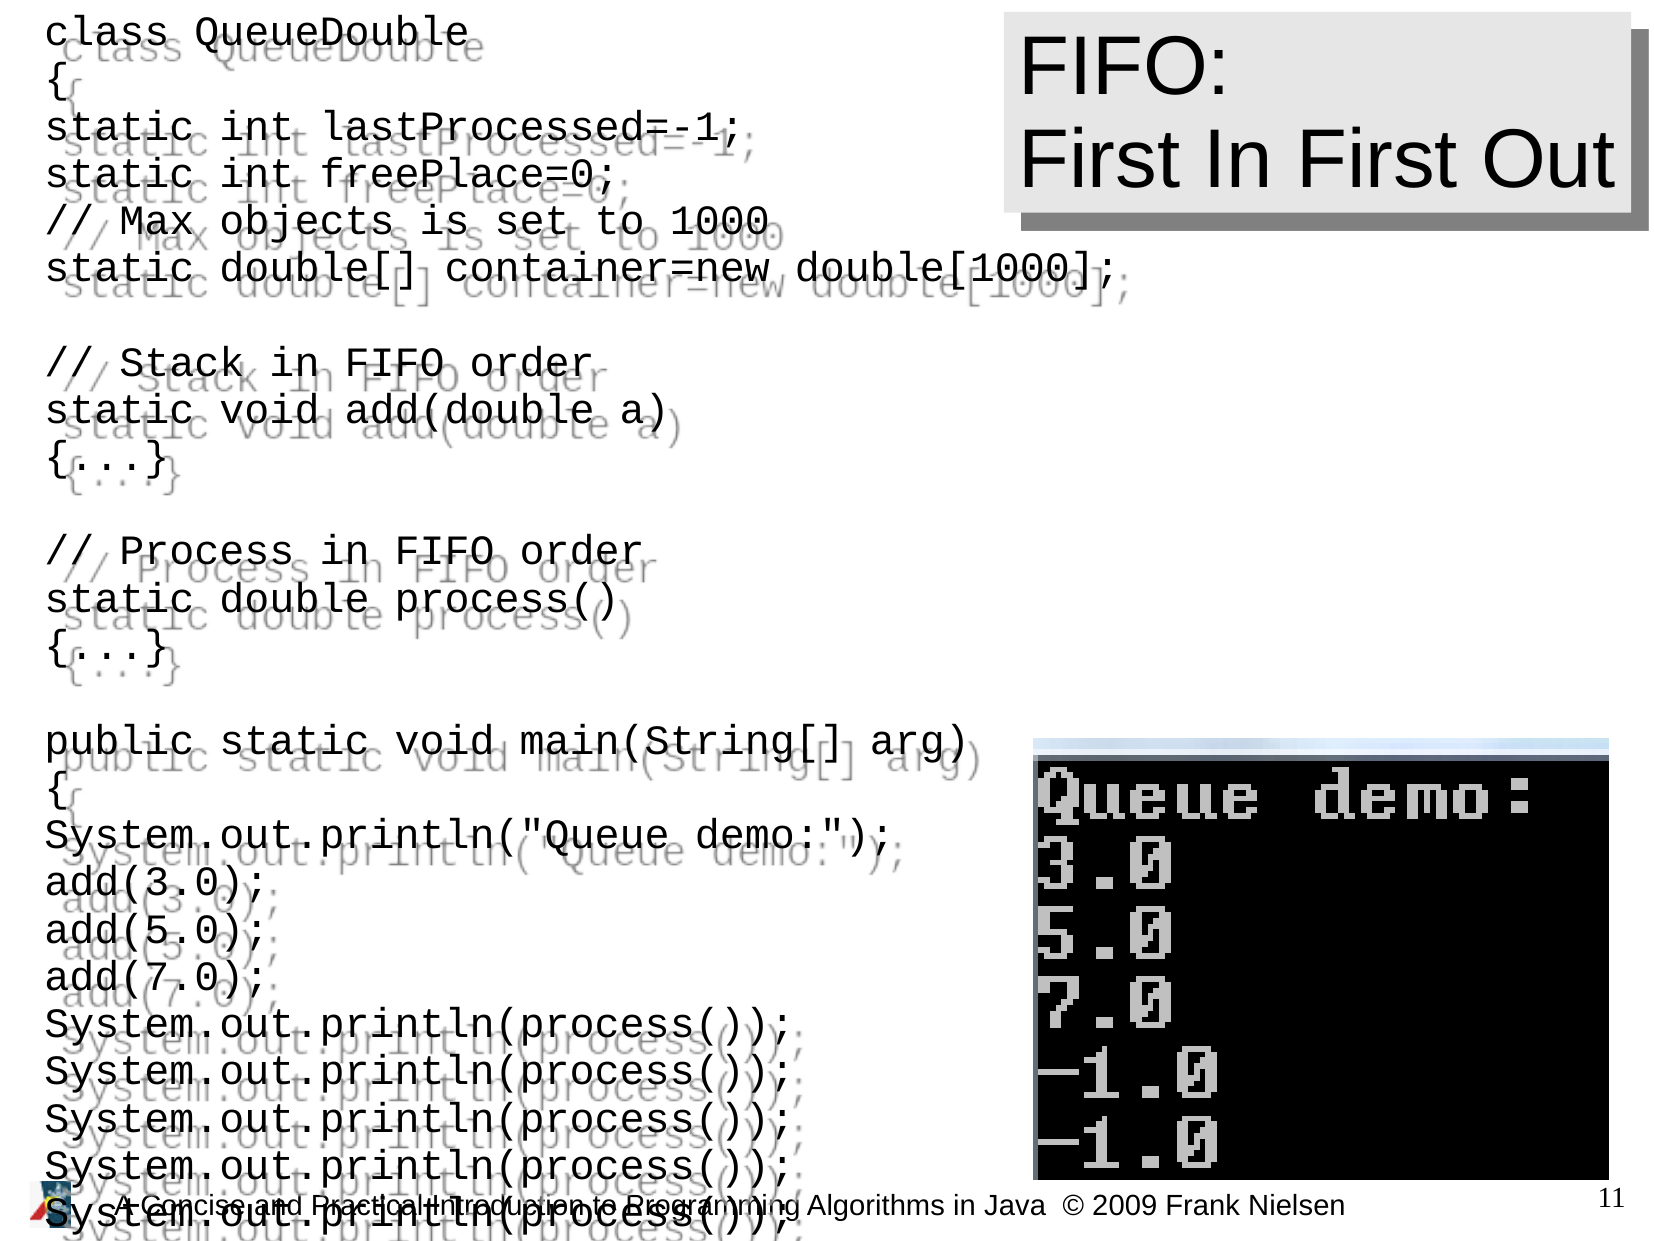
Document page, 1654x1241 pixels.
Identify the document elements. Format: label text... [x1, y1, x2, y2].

text_box FIFO: First In First Out [1003, 11, 1632, 213]
picture [1033, 738, 1609, 1180]
text_box class QueueDouble { static int lastProcessed=-1; static int freePlace=0; // Max objects is set to 1000 static double[] container=new double[1000]; // Stack in FIFO order static void add(double a) {...} // Process in FIFO order static double process() {...} public static void main(String[] arg) { System.out.println("Queue demo:"); add(3.0); add(5.0); add(7.0); System.out.println(process()); System.out.println(process()); System.out.println(process()); System.out.println(process()); System.out.println(process()); } [29, 3, 1625, 1241]
